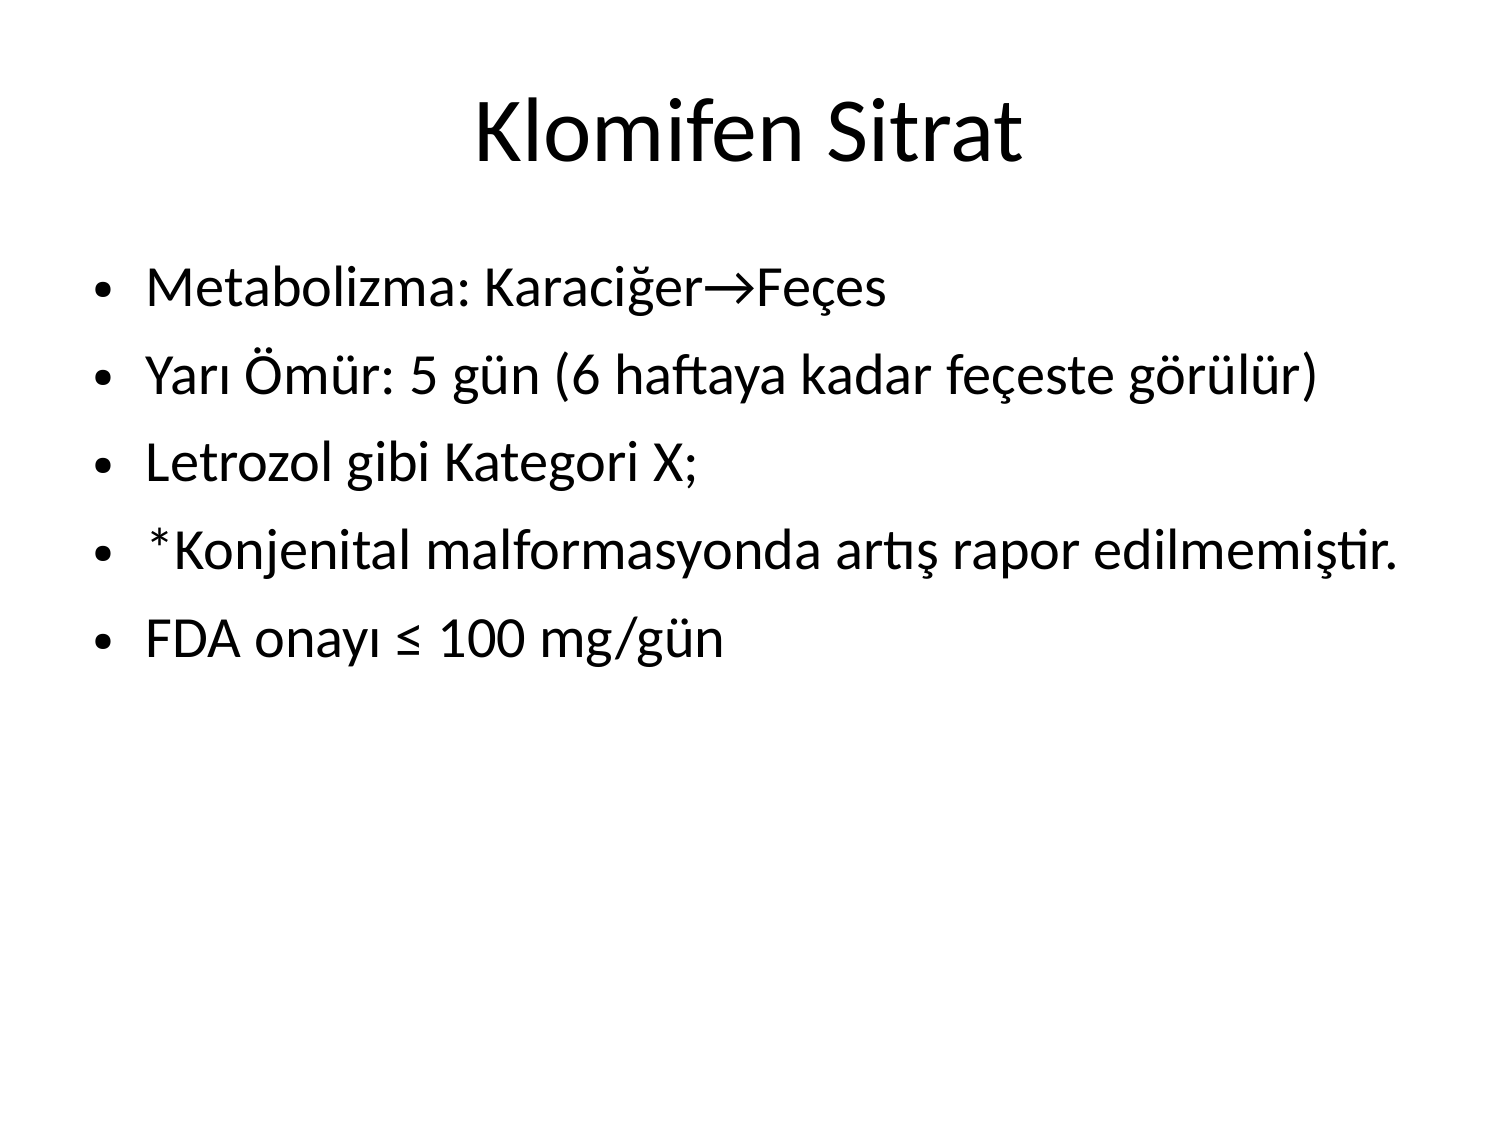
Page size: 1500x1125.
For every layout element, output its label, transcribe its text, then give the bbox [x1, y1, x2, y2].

list Metabolizma: Karaciğer→Feçes Yarı Ömür: 5 gün (6 haftaya kadar feçeste görülür) Letrozol gibi Kategori X; *Konjenital malformasyonda artış rapor edilmemiştir. FDA onayı ≤ 100 mg/gün [75, 262, 1425, 1005]
title Klomifen Sitrat [75, 45, 1425, 233]
